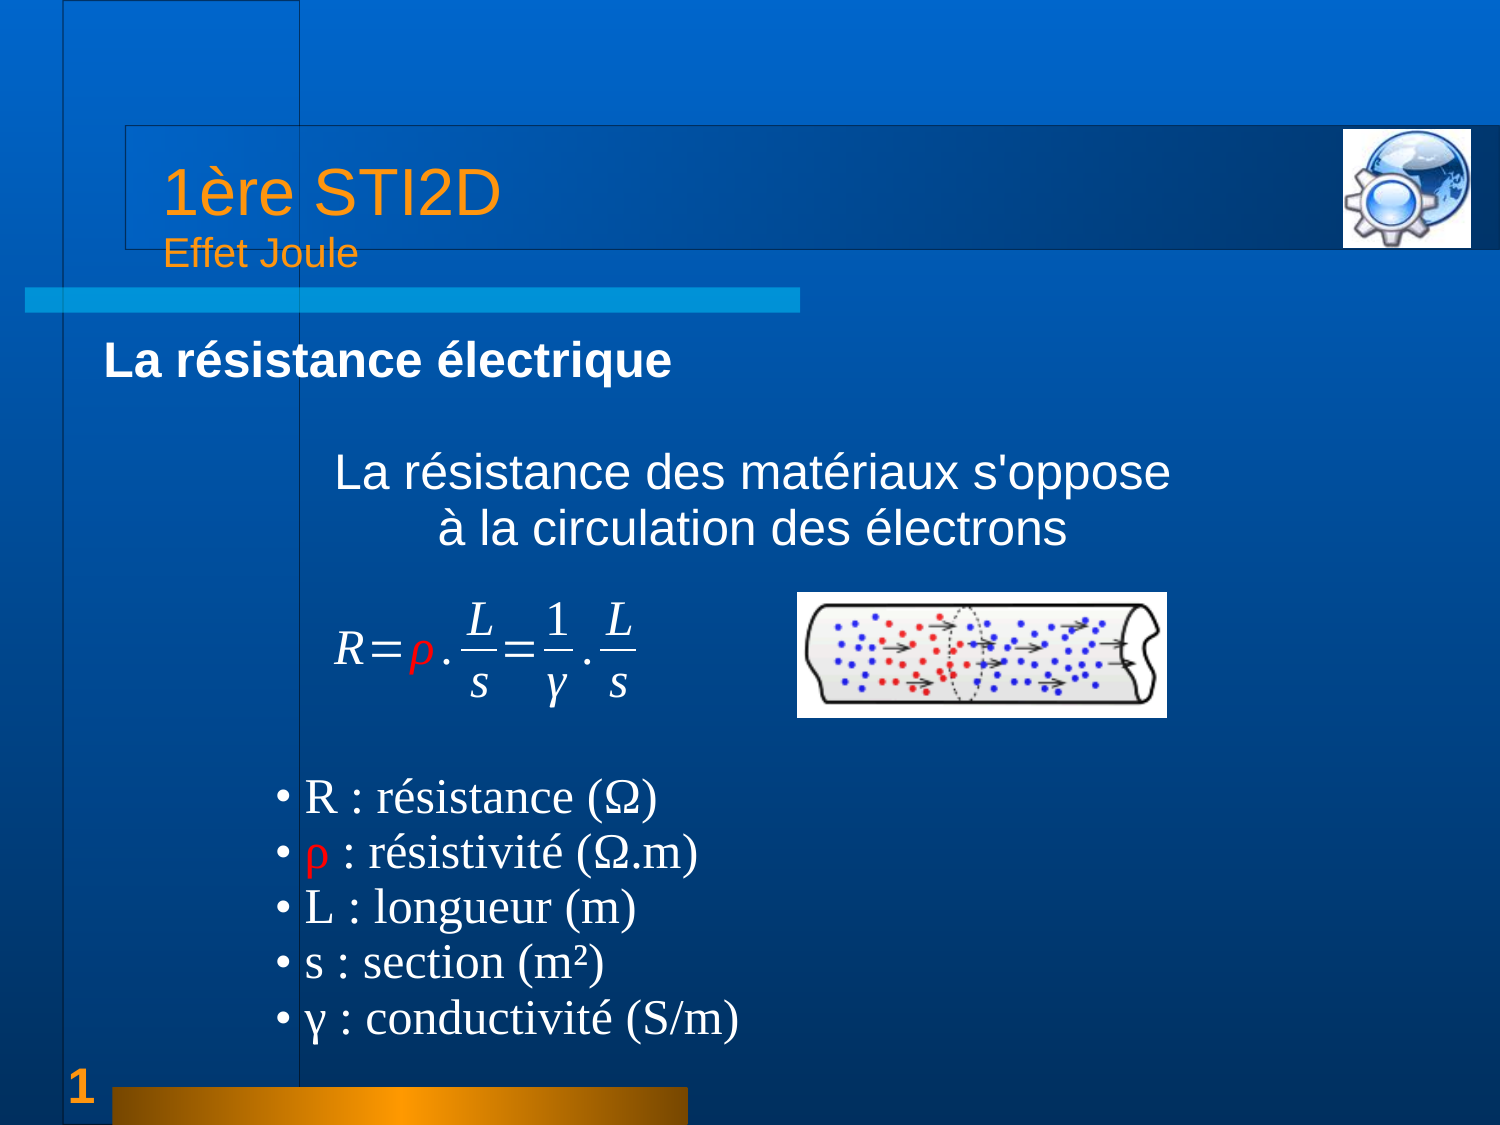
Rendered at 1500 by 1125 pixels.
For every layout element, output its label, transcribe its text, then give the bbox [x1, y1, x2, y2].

picture [797, 592, 1167, 718]
text_box La résistance électrique La résistance des matériaux s'oppose à la circulation des électrons [88, 325, 1418, 621]
chart [324, 591, 645, 709]
text_box R : résistance (Ω) ρ : résistivité (Ω.m) L : longueur (m) s : section (m²) γ : conductivité (S/m) [259, 761, 987, 1058]
picture [1343, 129, 1471, 248]
